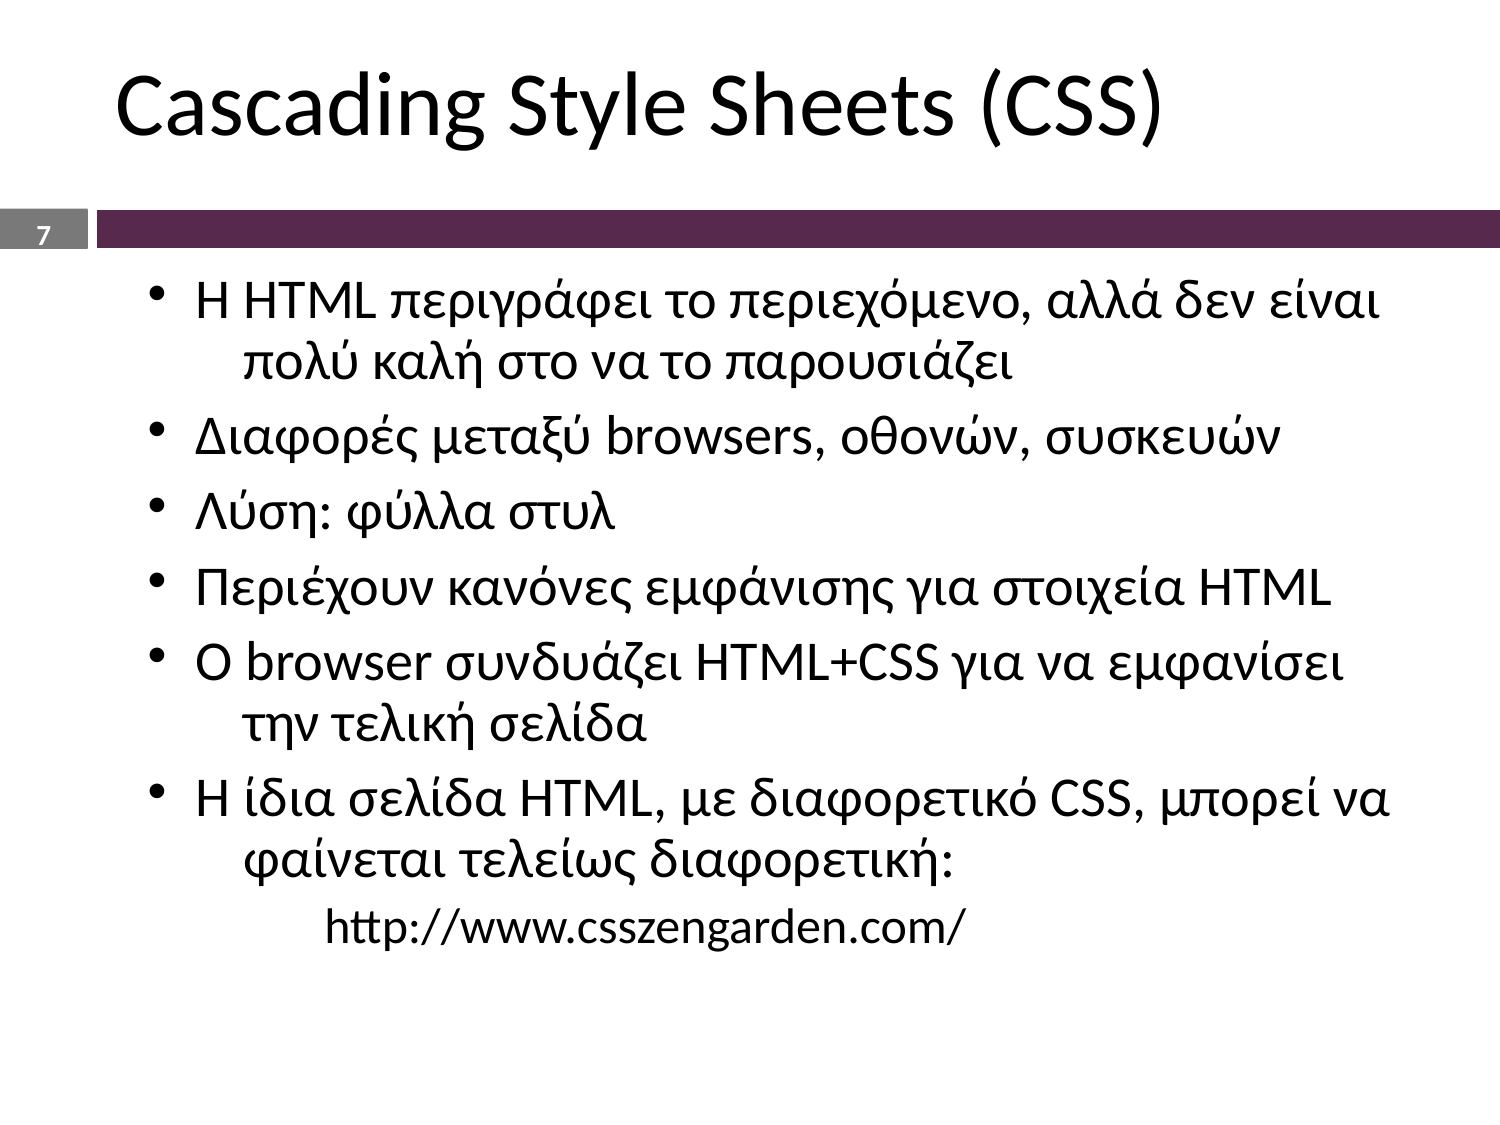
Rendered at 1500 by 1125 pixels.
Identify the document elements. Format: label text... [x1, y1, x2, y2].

list Η HTML περιγράφει το περιεχόμενο, αλλά δεν είναι πολύ καλή στο να το παρουσιάζει Διαφορές μεταξύ browsers, οθονών, συσκευών Λύση: φύλλα στυλ Περιέχουν κανόνες εμφάνισης για στοιχεία HTML Ο browser συνδυάζει HTML+CSS για να εμφανίσει την τελική σελίδα Η ίδια σελίδα HTML, με διαφορετικό CSS, μπορεί να φαίνεται τελείως διαφορετική: http://www.csszengarden.com/ [100, 262, 1438, 1000]
text_box [0, 208, 88, 249]
title Cascading Style Sheets (CSS) [100, 19, 1438, 182]
